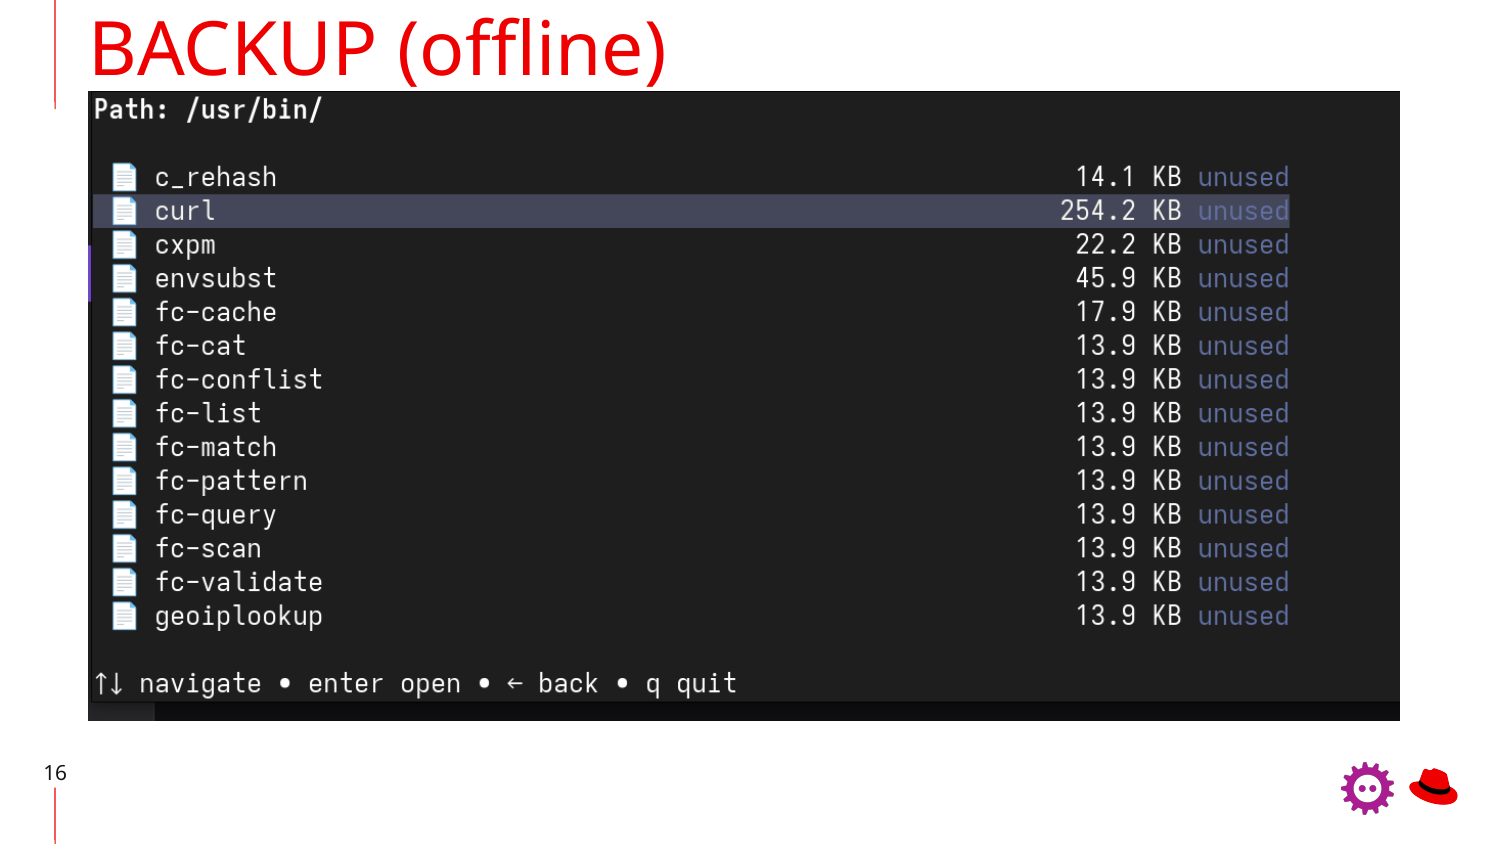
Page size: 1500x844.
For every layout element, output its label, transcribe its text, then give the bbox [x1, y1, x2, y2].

picture [88, 91, 1400, 722]
picture [1341, 762, 1394, 815]
title BACKUP (offline) [88, 0, 889, 91]
picture [1409, 768, 1458, 805]
slide_number <number> [21, 774, 89, 788]
